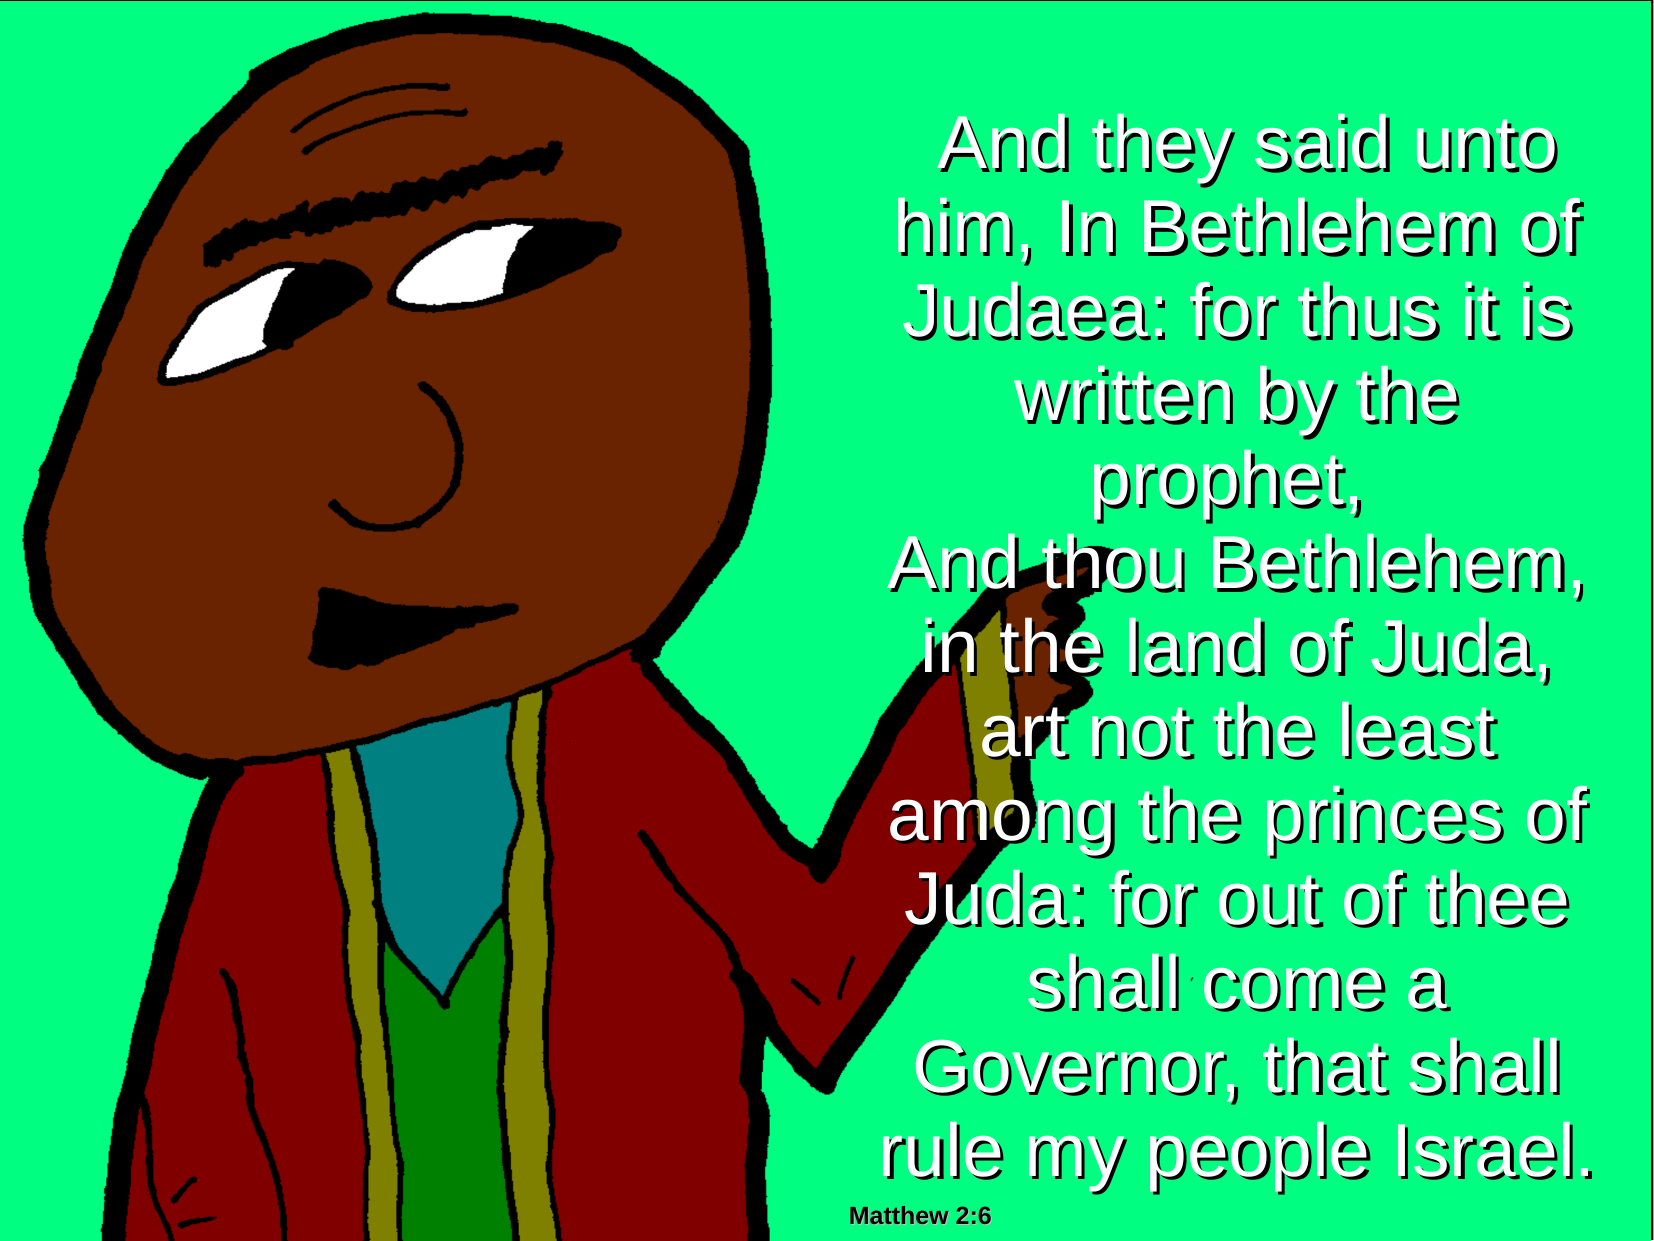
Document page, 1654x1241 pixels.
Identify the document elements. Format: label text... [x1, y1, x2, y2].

text_box Matthew 2:6 [187, 1194, 1654, 1239]
picture [0, 1, 1651, 1241]
text_box And they said unto him, In Bethlehem of Judaea: for thus it is written by the prophet, And thou Bethlehem, in the land of Juda, art not the least among the princes of Juda: for out of thee shall come a Governor, that shall rule my people Israel. [862, 93, 1613, 1201]
